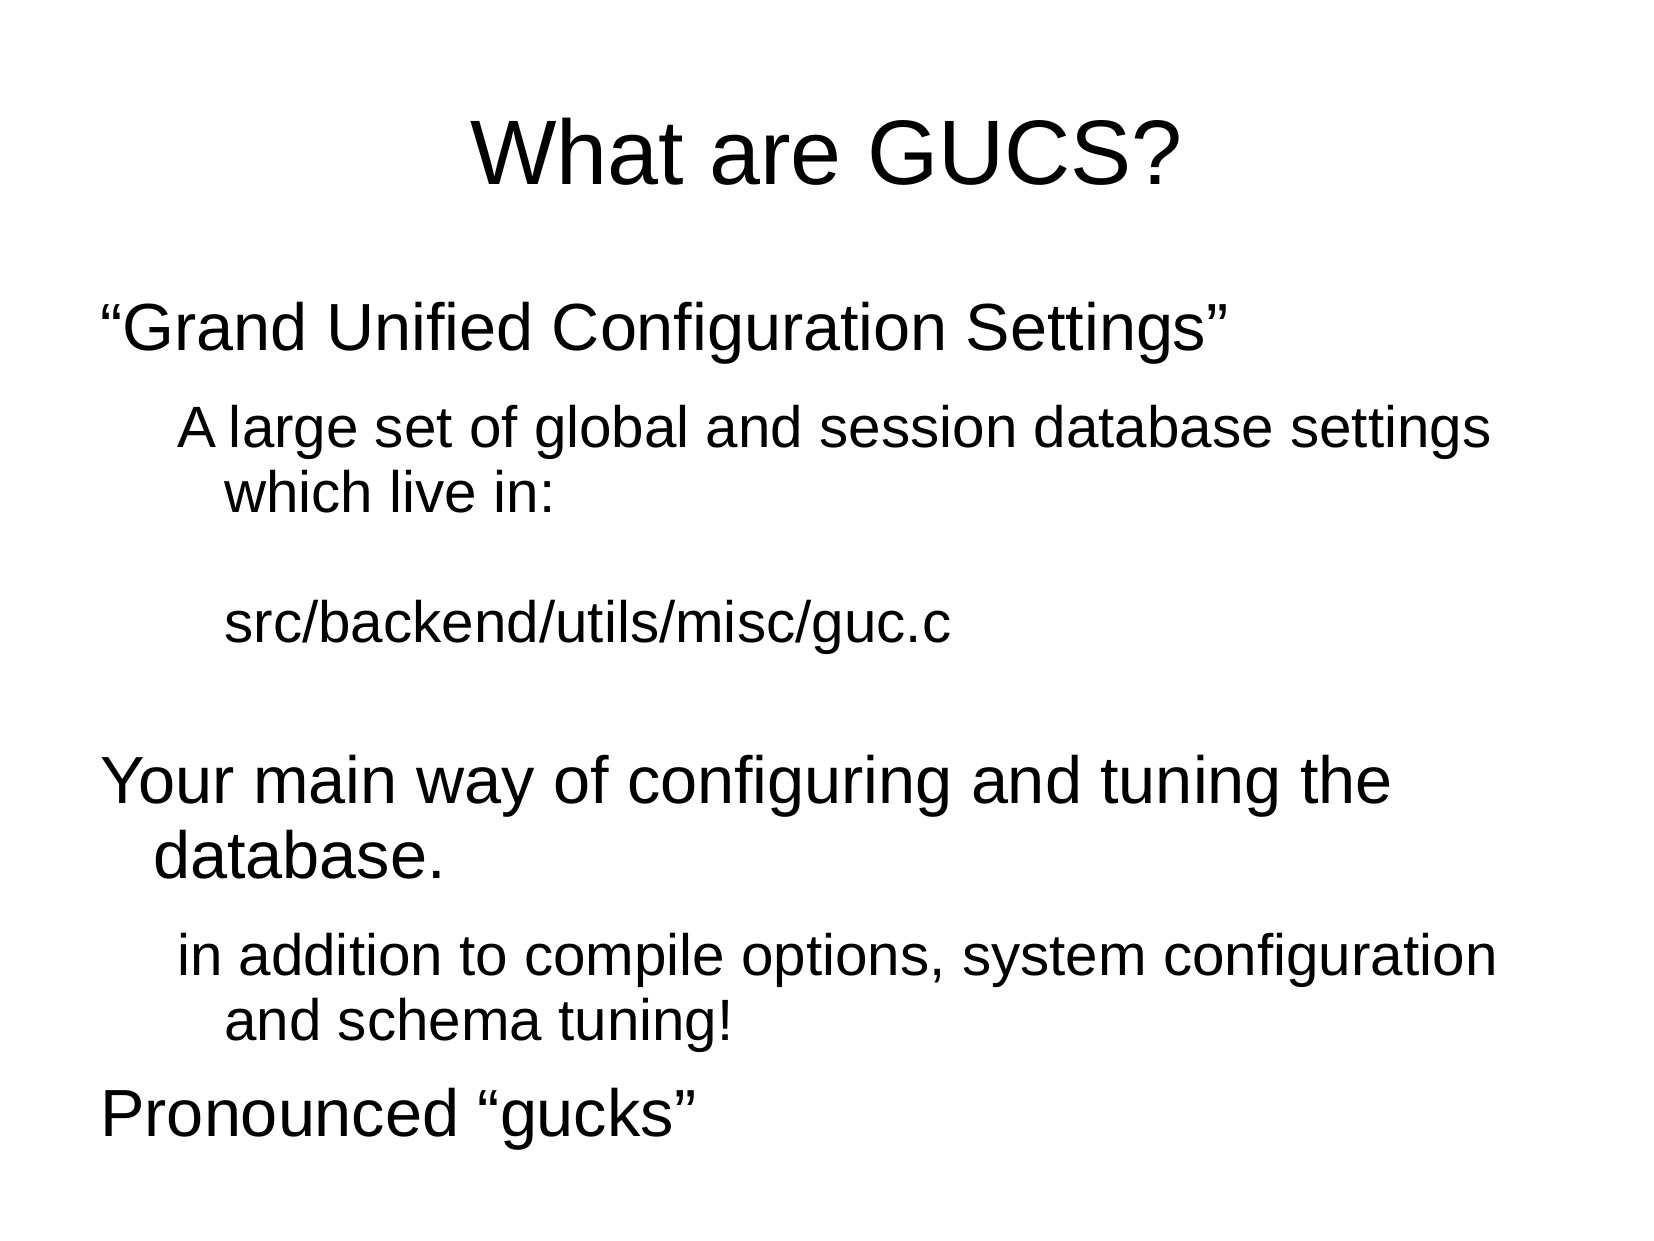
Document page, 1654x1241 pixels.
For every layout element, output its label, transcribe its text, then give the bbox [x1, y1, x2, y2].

title What are GUCS? [82, 49, 1571, 257]
list “Grand Unified Configuration Settings” A large set of global and session database settings which live in: src/backend/utils/misc/guc.c Your main way of configuring and tuning the database. in addition to compile options, system configuration and schema tuning! Pronounced “gucks” [82, 290, 1571, 1154]
